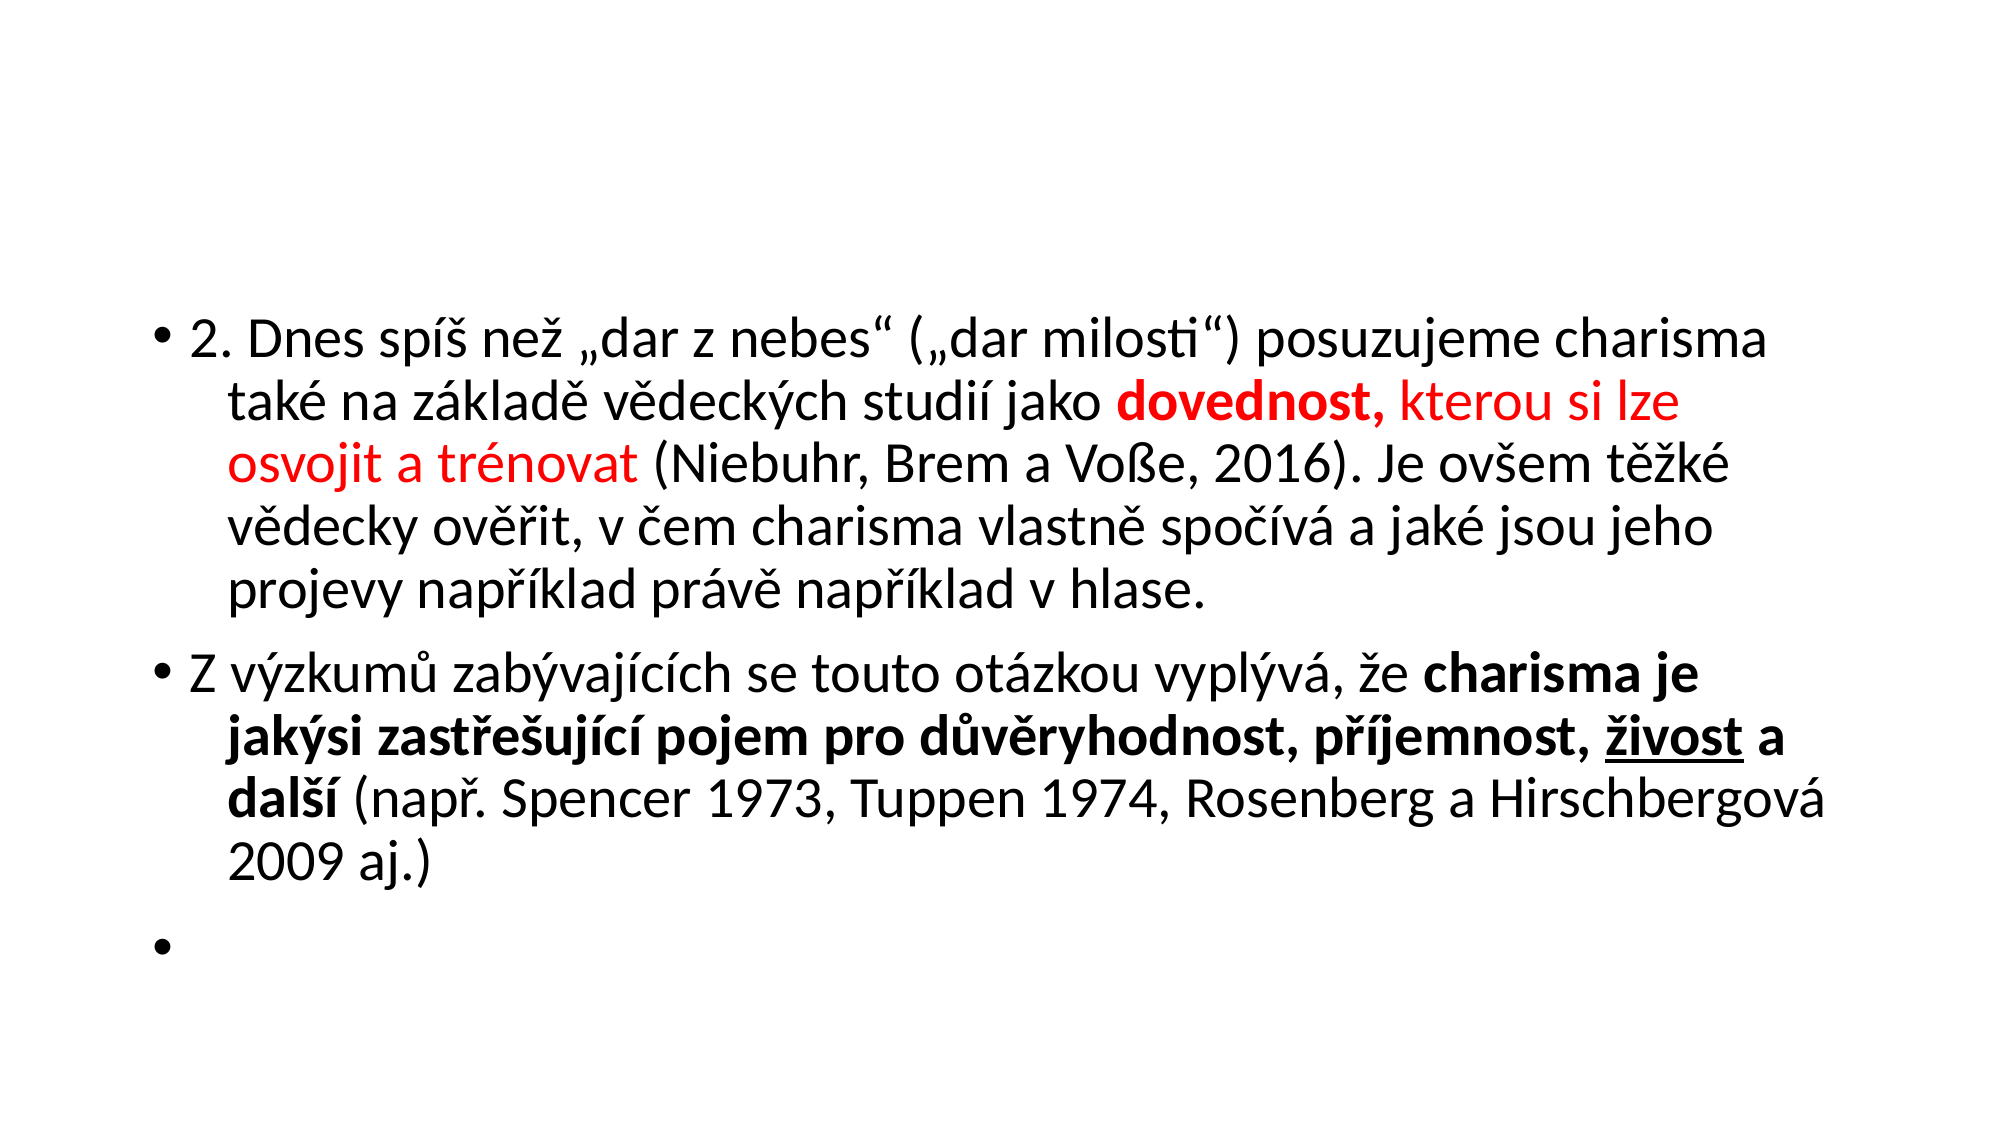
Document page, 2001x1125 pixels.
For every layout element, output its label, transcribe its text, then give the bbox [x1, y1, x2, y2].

list 2. Dnes spíš než „dar z nebes“ („dar milosti“) posuzujeme charisma také na základě vědeckých studií jako dovednost, kterou si lze osvojit a trénovat (Niebuhr, Brem a Voße, 2016). Je ovšem těžké vědecky ověřit, v čem charisma vlastně spočívá a jaké jsou jeho projevy například právě například v hlase. Z výzkumů zabývajících se touto otázkou vyplývá, že charisma je jakýsi zastřešující pojem pro důvěryhodnost, příjemnost, živost a další (např. Spencer 1973, Tuppen 1974, Rosenberg a Hirschbergová 2009 aj.) [137, 299, 1863, 1014]
